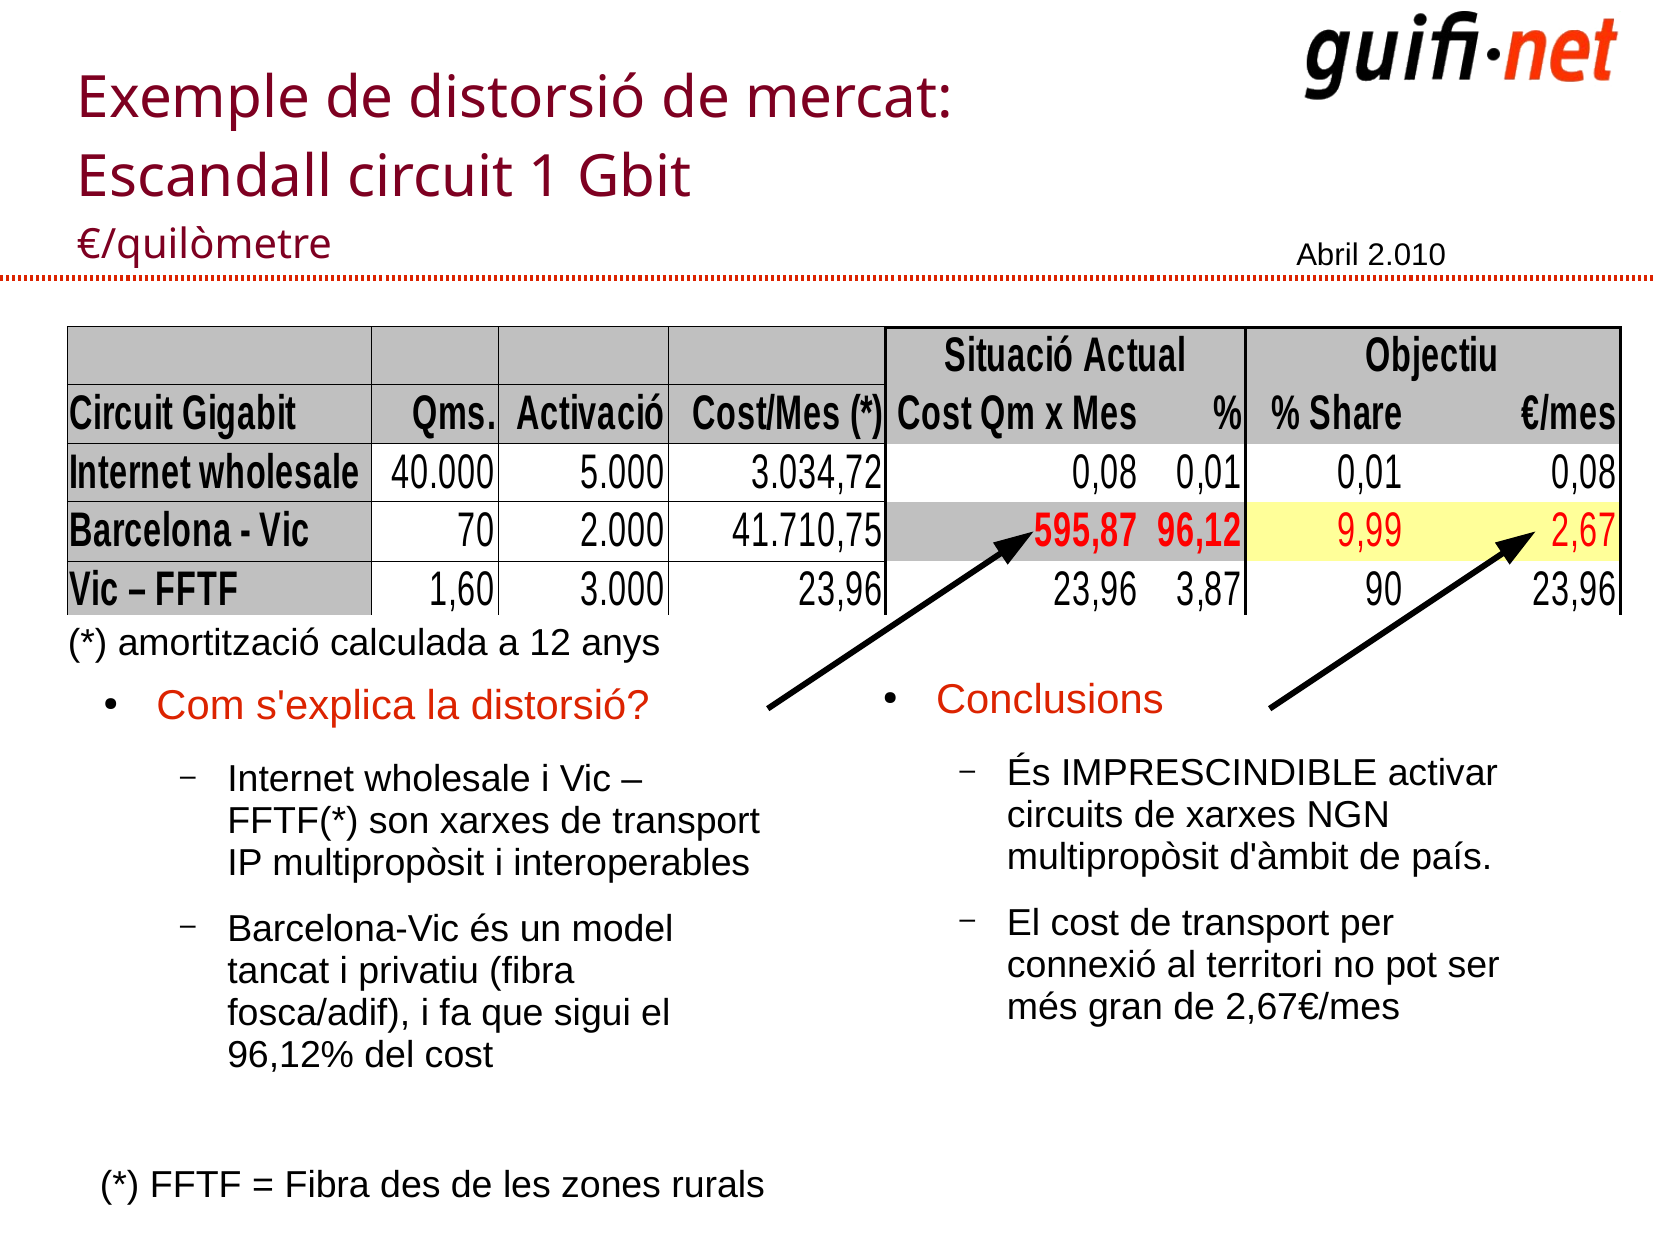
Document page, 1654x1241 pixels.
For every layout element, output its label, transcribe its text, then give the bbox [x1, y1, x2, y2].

list Com s'explica la distorsió? Internet wholesale i Vic – FFTF(*) son xarxes de transport IP multipropòsit i interoperables Barcelona-Vic és un model tancat i privatiu (fibra fosca/adif), i fa que sigui el 96,12% del cost [82, 681, 768, 1076]
title Exemple de distorsió de mercat: Escandall circuit 1 Gbit €/quilòmetre [76, 58, 1093, 267]
chart [66, 326, 1623, 615]
list Conclusions És IMPRESCINDIBLE activar circuits de xarxes NGN multipropòsit d'àmbit de país. El cost de transport per connexió al territori no pot ser més gran de 2,67€/mes [862, 675, 1548, 1052]
picture [1299, 11, 1625, 101]
text_box (*) amortització calculada a 12 anys [53, 614, 677, 671]
text_box (*) FFTF = Fibra des de les zones rurals [85, 1156, 781, 1213]
